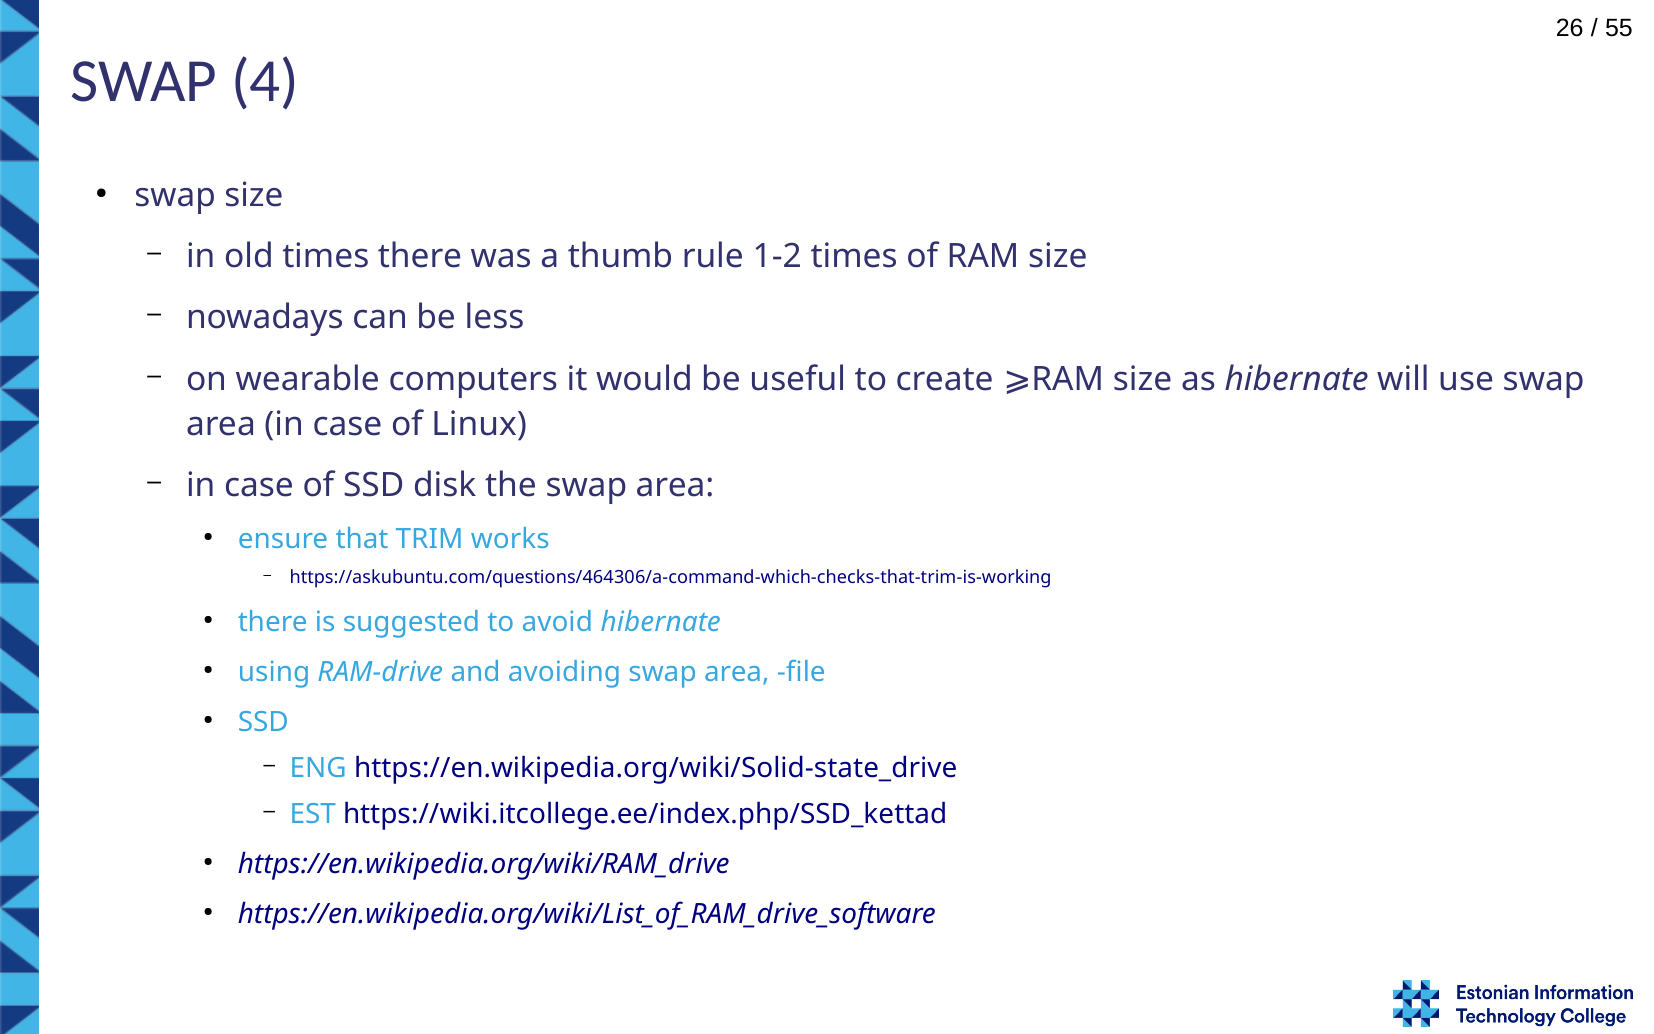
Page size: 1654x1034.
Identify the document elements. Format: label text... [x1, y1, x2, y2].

list swap size in old times there was a thumb rule 1-2 times of RAM size nowadays can be less on wearable computers it would be useful to create ⩾RAM size as hibernate will use swap area (in case of Linux) in case of SSD disk the swap area: ensure that TRIM works https://askubuntu.com/questions/464306/a-command-which-checks-that-trim-is-working there is suggested to avoid hibernate using RAM-drive and avoiding swap area, -file SSD ENG https://en.wikipedia.org/wiki/Solid-state_drive EST https://wiki.itcollege.ee/index.php/SSD_kettad https://en.wikipedia.org/wiki/RAM_drive https://en.wikipedia.org/wiki/List_of_RAM_drive_software [82, 170, 1625, 938]
title SWAP (4) [70, 41, 1630, 130]
picture [1393, 980, 1633, 1027]
